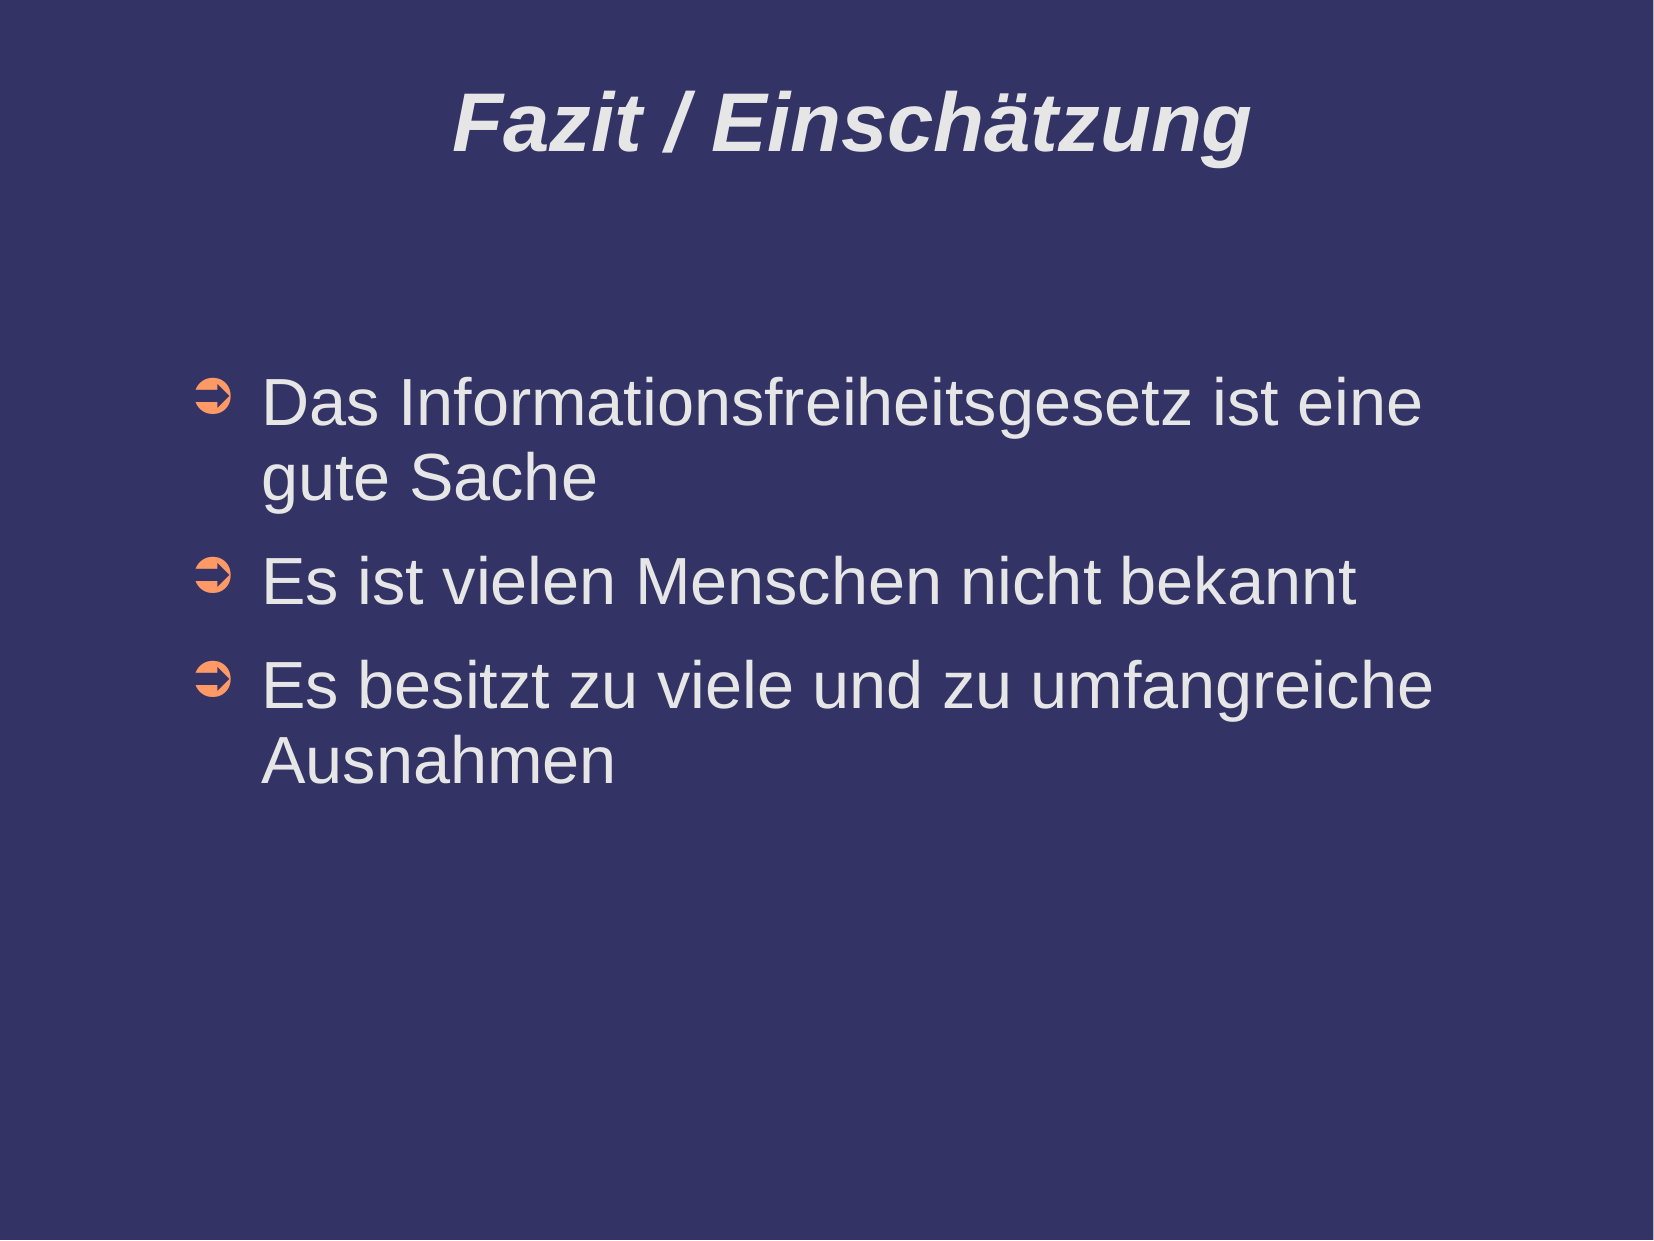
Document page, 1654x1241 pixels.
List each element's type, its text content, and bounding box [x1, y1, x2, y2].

list Das Informationsfreiheitsgesetz ist eine gute Sache Es ist vielen Menschen nicht bekannt Es besitzt zu viele und zu umfangreiche Ausnahmen [178, 364, 1570, 1147]
title Fazit / Einschätzung [117, 19, 1530, 227]
